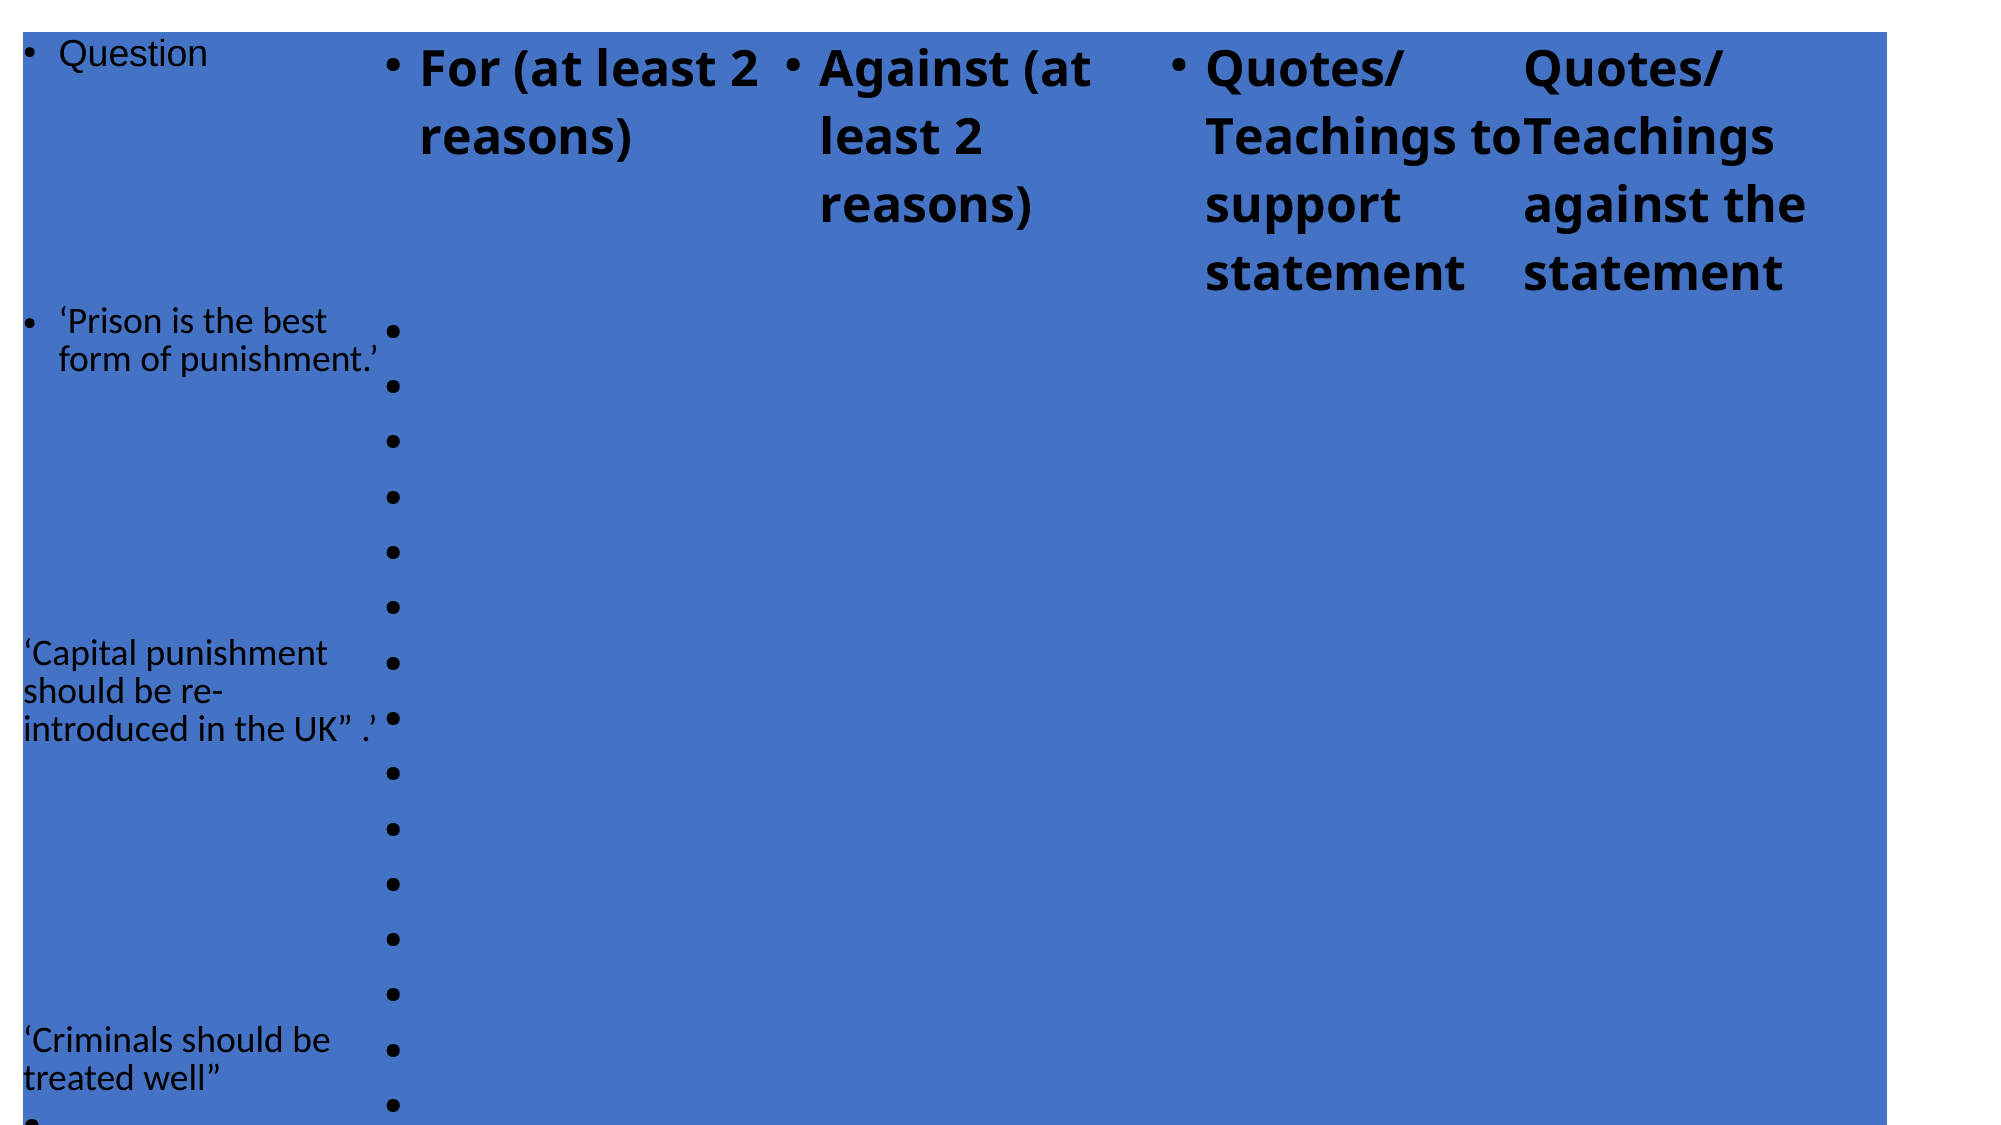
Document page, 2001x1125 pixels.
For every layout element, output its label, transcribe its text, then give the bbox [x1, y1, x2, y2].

table_cell [1523, 306, 1887, 637]
table_cell [384, 1024, 784, 1125]
table_cell [1170, 1024, 1523, 1125]
table_cell [784, 637, 1170, 1024]
table_header Question [23, 32, 384, 306]
table_cell [1170, 637, 1523, 1024]
table_header For (at least 2 reasons) [384, 32, 784, 306]
table_header Quotes/Teachings to support statement [1170, 32, 1523, 306]
table_cell [784, 306, 1170, 637]
table_cell [1523, 1024, 1887, 1125]
table_cell [384, 306, 784, 637]
table_header Against (at least 2 reasons) [784, 32, 1170, 306]
table_cell [384, 637, 784, 1024]
table_cell ‘Capital punishment should be re-introduced in the UK” .’ [23, 637, 384, 1024]
table_cell [1523, 637, 1887, 1024]
table_cell ‘Criminals should be treated well” [23, 1024, 384, 1125]
table_header Quotes/Teachings against the statement [1523, 32, 1887, 306]
table_cell ‘Prison is the best form of punishment.’ [23, 306, 384, 637]
table_cell [784, 1024, 1170, 1125]
table_cell [1170, 306, 1523, 637]
